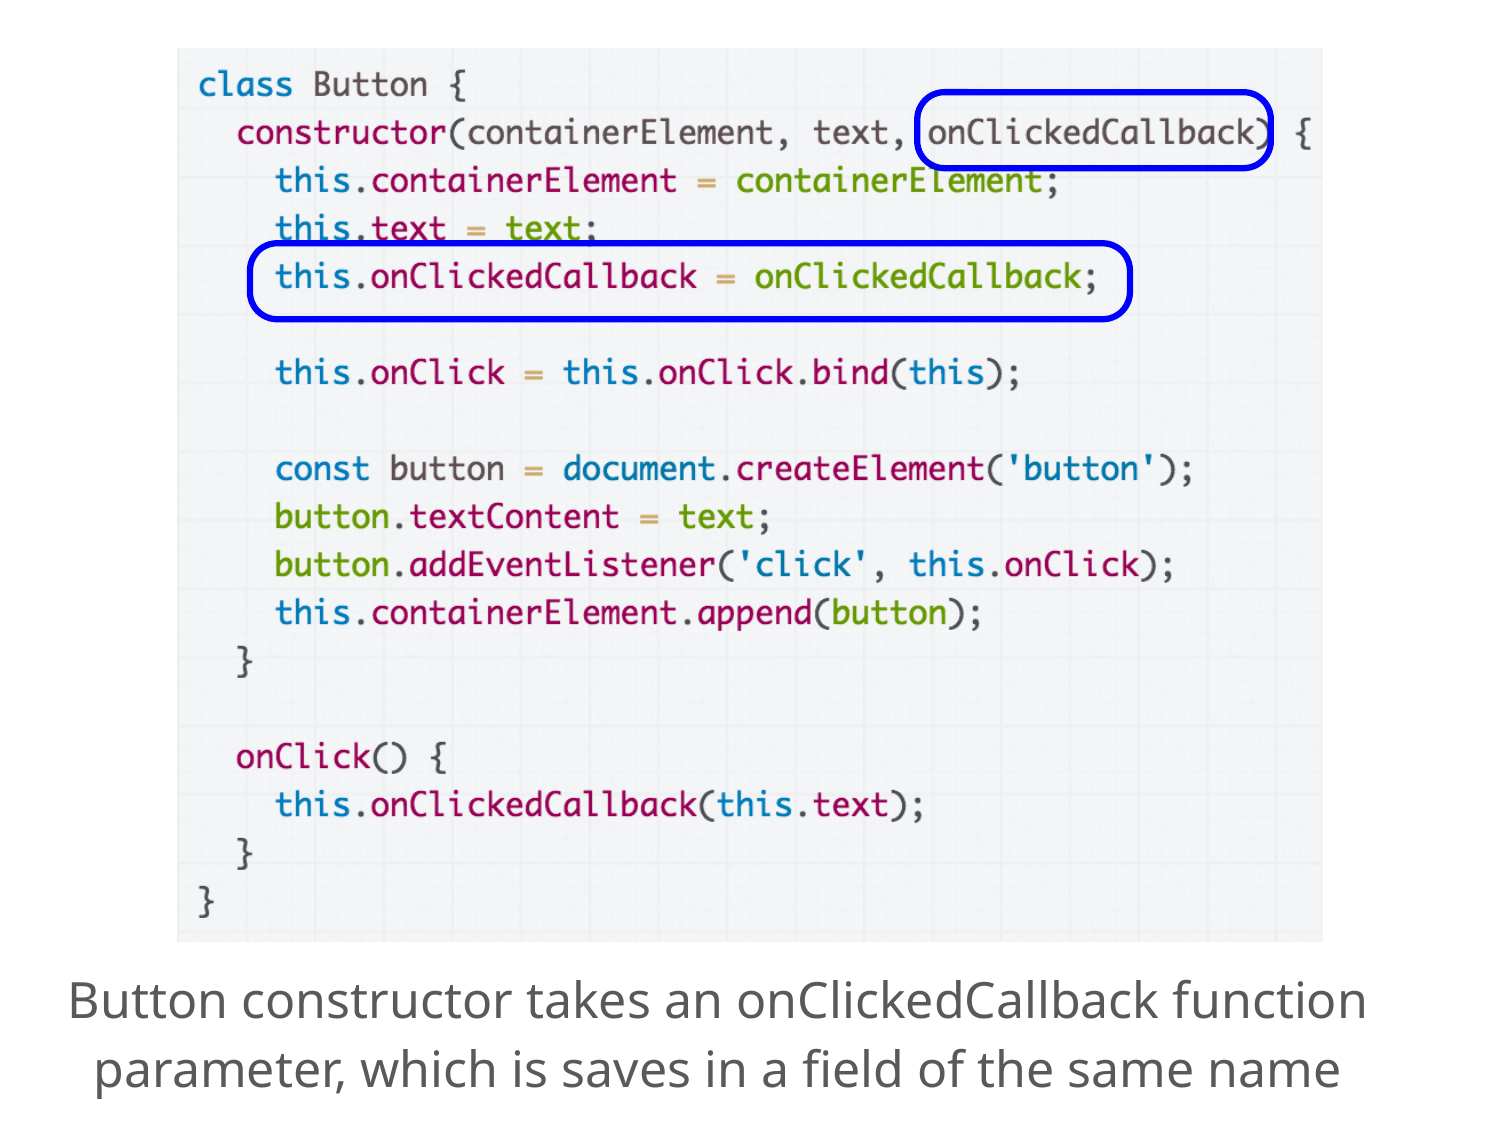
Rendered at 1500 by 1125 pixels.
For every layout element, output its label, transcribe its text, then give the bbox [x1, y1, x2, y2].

picture [177, 48, 1323, 942]
list Button constructor takes an onClickedCallback function parameter, which is saves in a field of the same name [17, 944, 1419, 1063]
